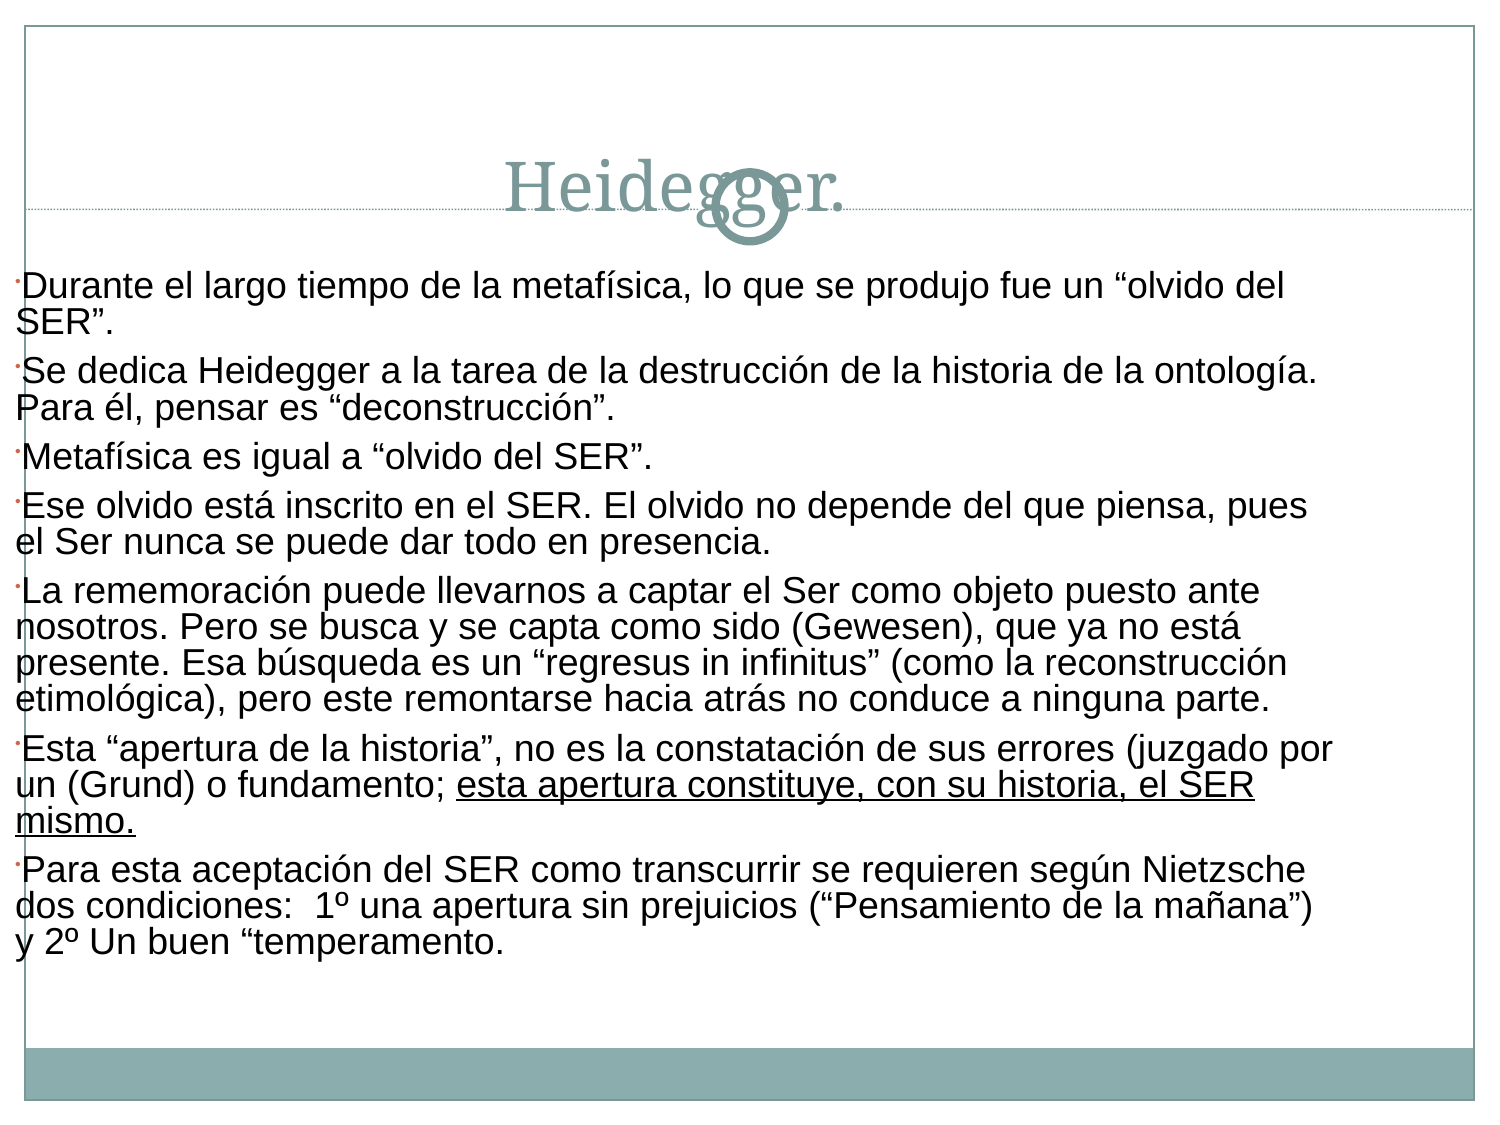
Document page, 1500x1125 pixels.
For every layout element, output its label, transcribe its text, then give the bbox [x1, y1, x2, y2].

list Durante el largo tiempo de la metafísica, lo que se produjo fue un “olvido del SER”. Se dedica Heidegger a la tarea de la destrucción de la historia de la ontología. Para él, pensar es “deconstrucción”. Metafísica es igual a “olvido del SER”. Ese olvido está inscrito en el SER. El olvido no depende del que piensa, pues el Ser nunca se puede dar todo en presencia. La rememoración puede llevarnos a captar el Ser como objeto puesto ante nosotros. Pero se busca y se capta como sido (Gewesen), que ya no está presente. Esa búsqueda es un “regresus in infinitus” (como la reconstrucción etimológica), pero este remontarse hacia atrás no conduce a ninguna parte. Esta “apertura de la historia”, no es la constatación de sus errores (juzgado por un (Grund) o fundamento; esta apertura constituye, con su historia, el SER mismo. Para esta aceptación del SER como transcurrir se requieren según Nietzsche dos condiciones: 1º una apertura sin prejuicios (“Pensamiento de la mañana”) y 2º Un buen “temperamento. [0, 262, 1351, 1005]
title Heidegger. [0, 45, 1351, 233]
